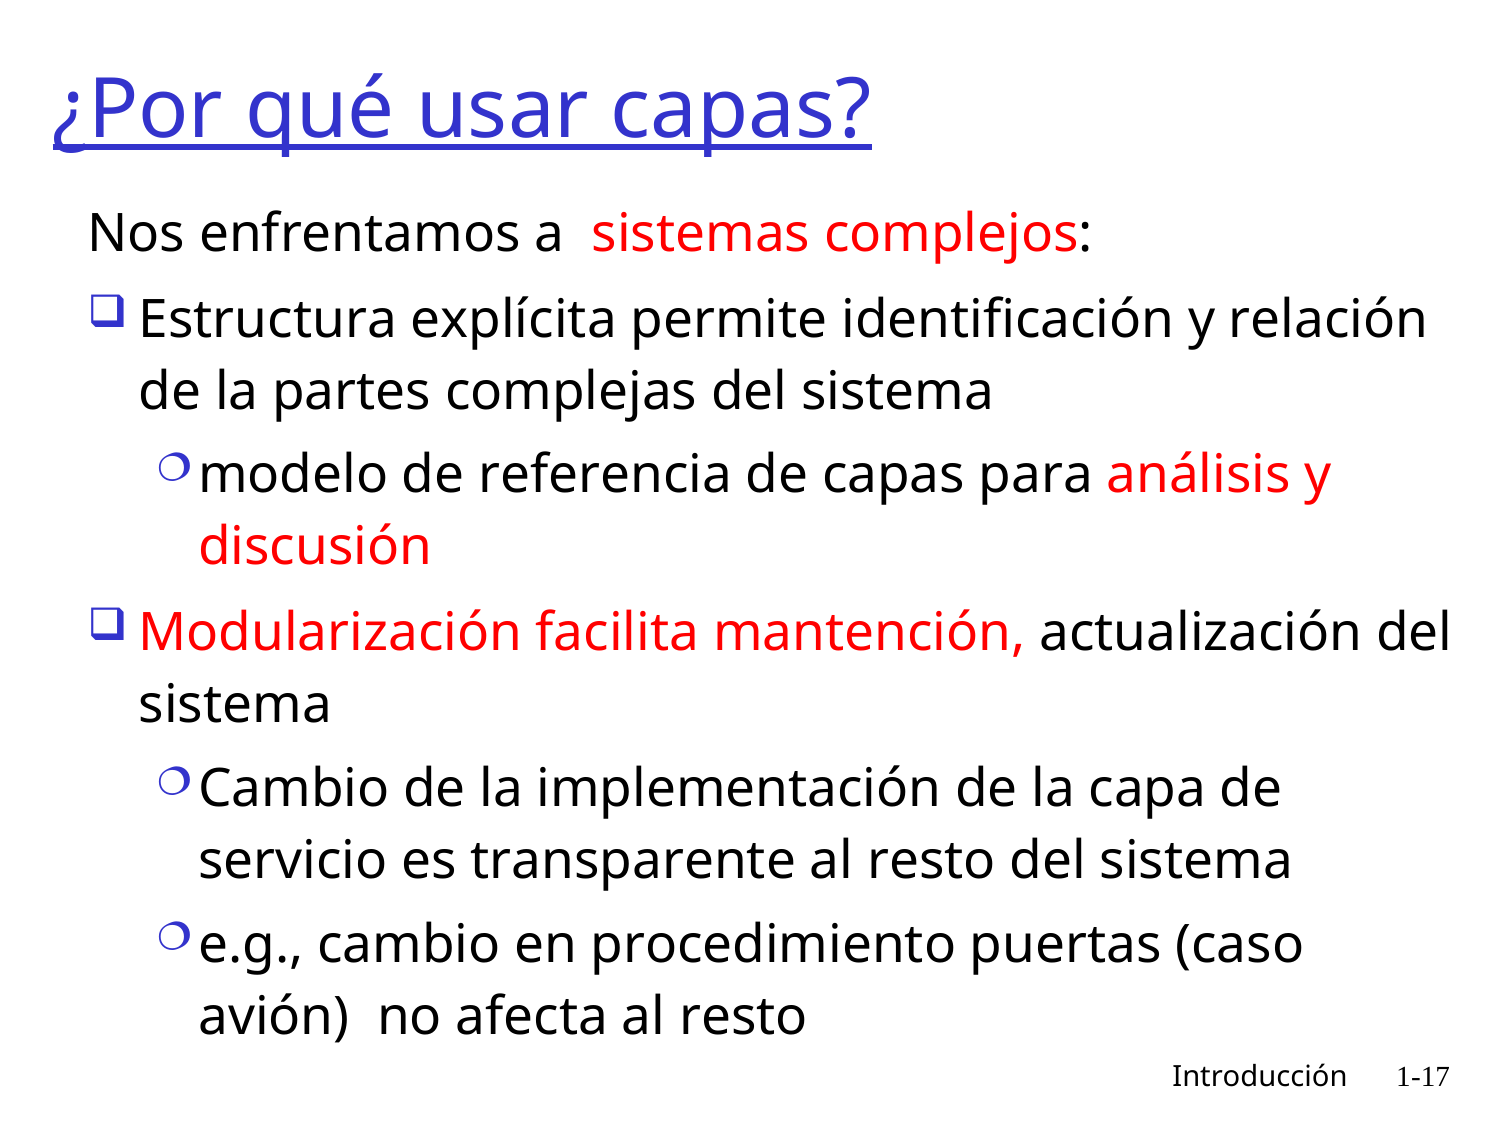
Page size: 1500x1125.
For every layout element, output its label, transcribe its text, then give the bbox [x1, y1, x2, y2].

text_box Introducción [887, 1051, 1362, 1125]
title ¿Por qué usar capas? [37, 16, 1463, 196]
text_box 1-<number> [1362, 1050, 1466, 1125]
list Nos enfrentamos a sistemas complejos: Estructura explícita permite identificación y relación de la partes complejas del sistema modelo de referencia de capas para análisis y discusión Modularización facilita mantención, actualización del sistema Cambio de la implementación de la capa de servicio es transparente al resto del sistema e.g., cambio en procedimiento puertas (caso avión) no afecta al resto [87, 195, 1463, 1051]
